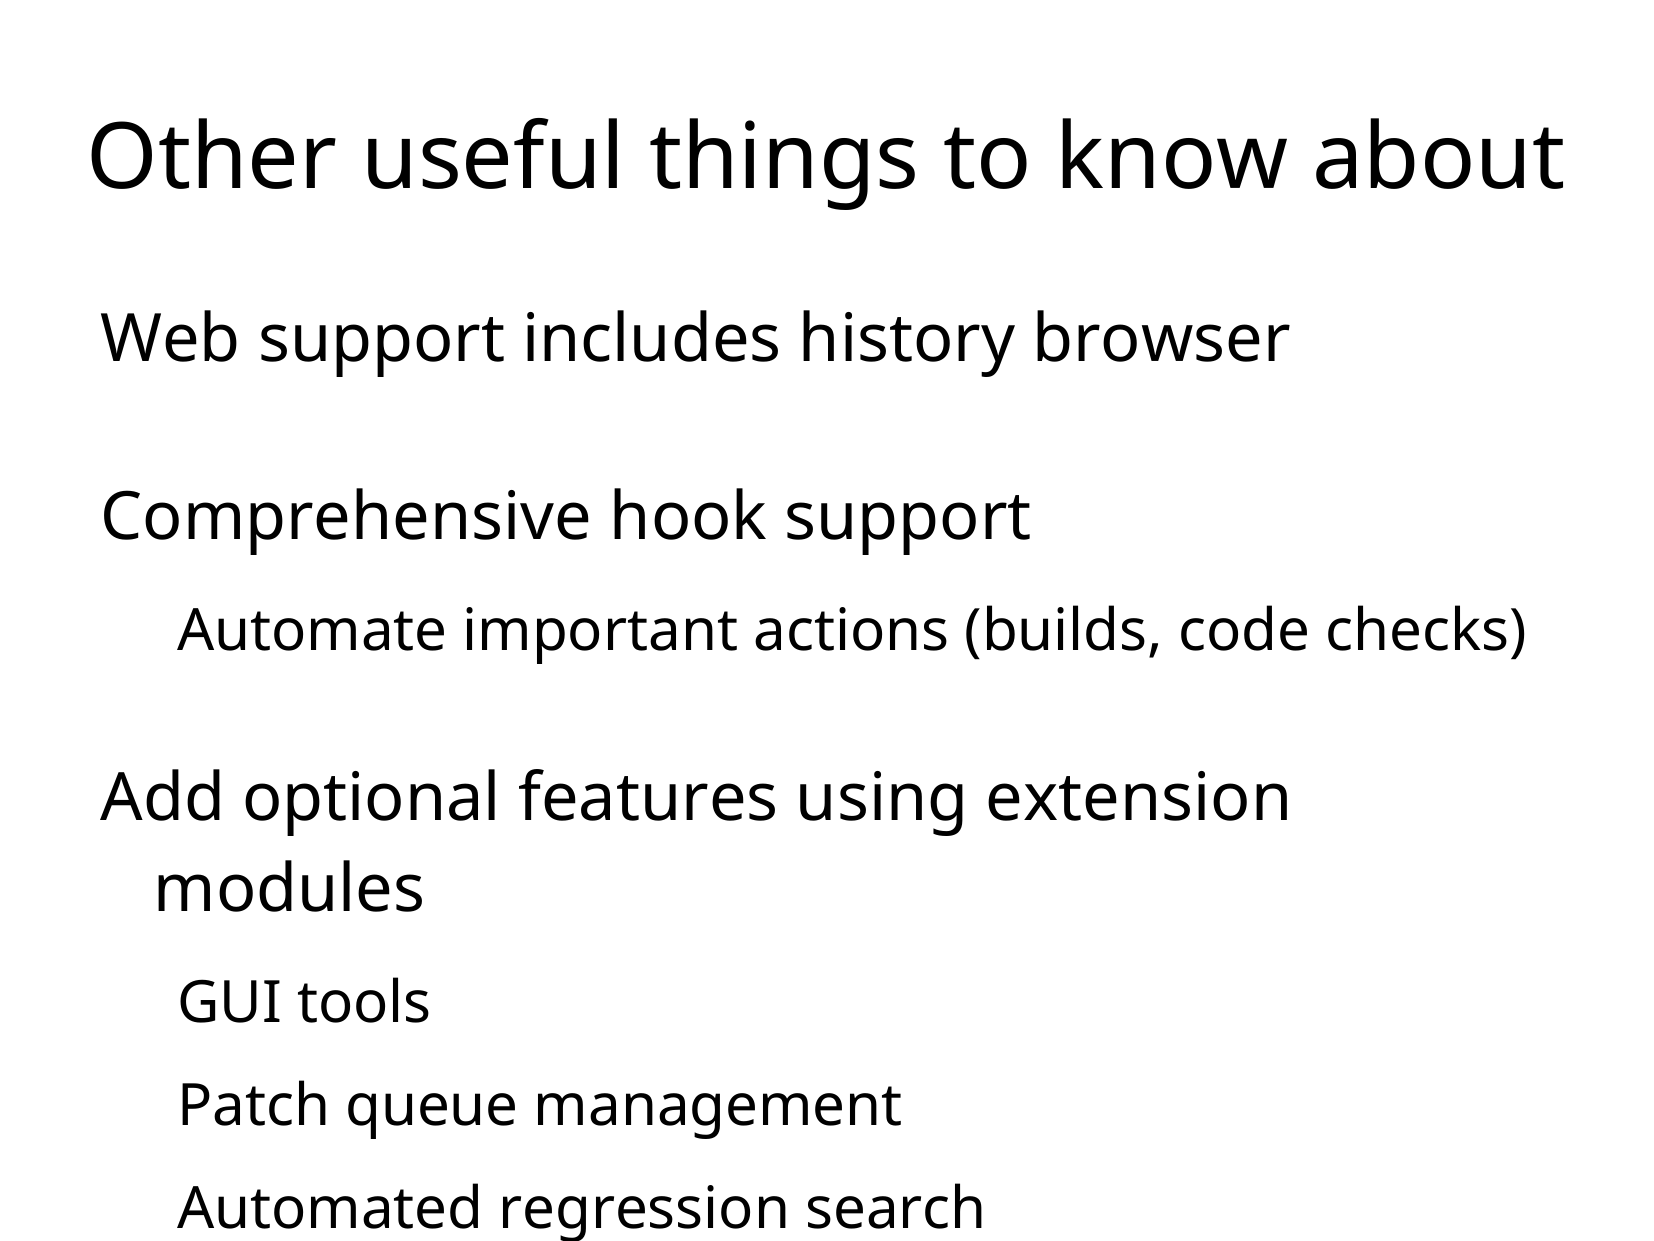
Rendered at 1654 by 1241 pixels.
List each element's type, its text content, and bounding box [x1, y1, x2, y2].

title Other useful things to know about [82, 49, 1571, 257]
list Web support includes history browser Comprehensive hook support Automate important actions (builds, code checks) Add optional features using extension modules GUI tools Patch queue management Automated regression search [82, 290, 1571, 1109]
